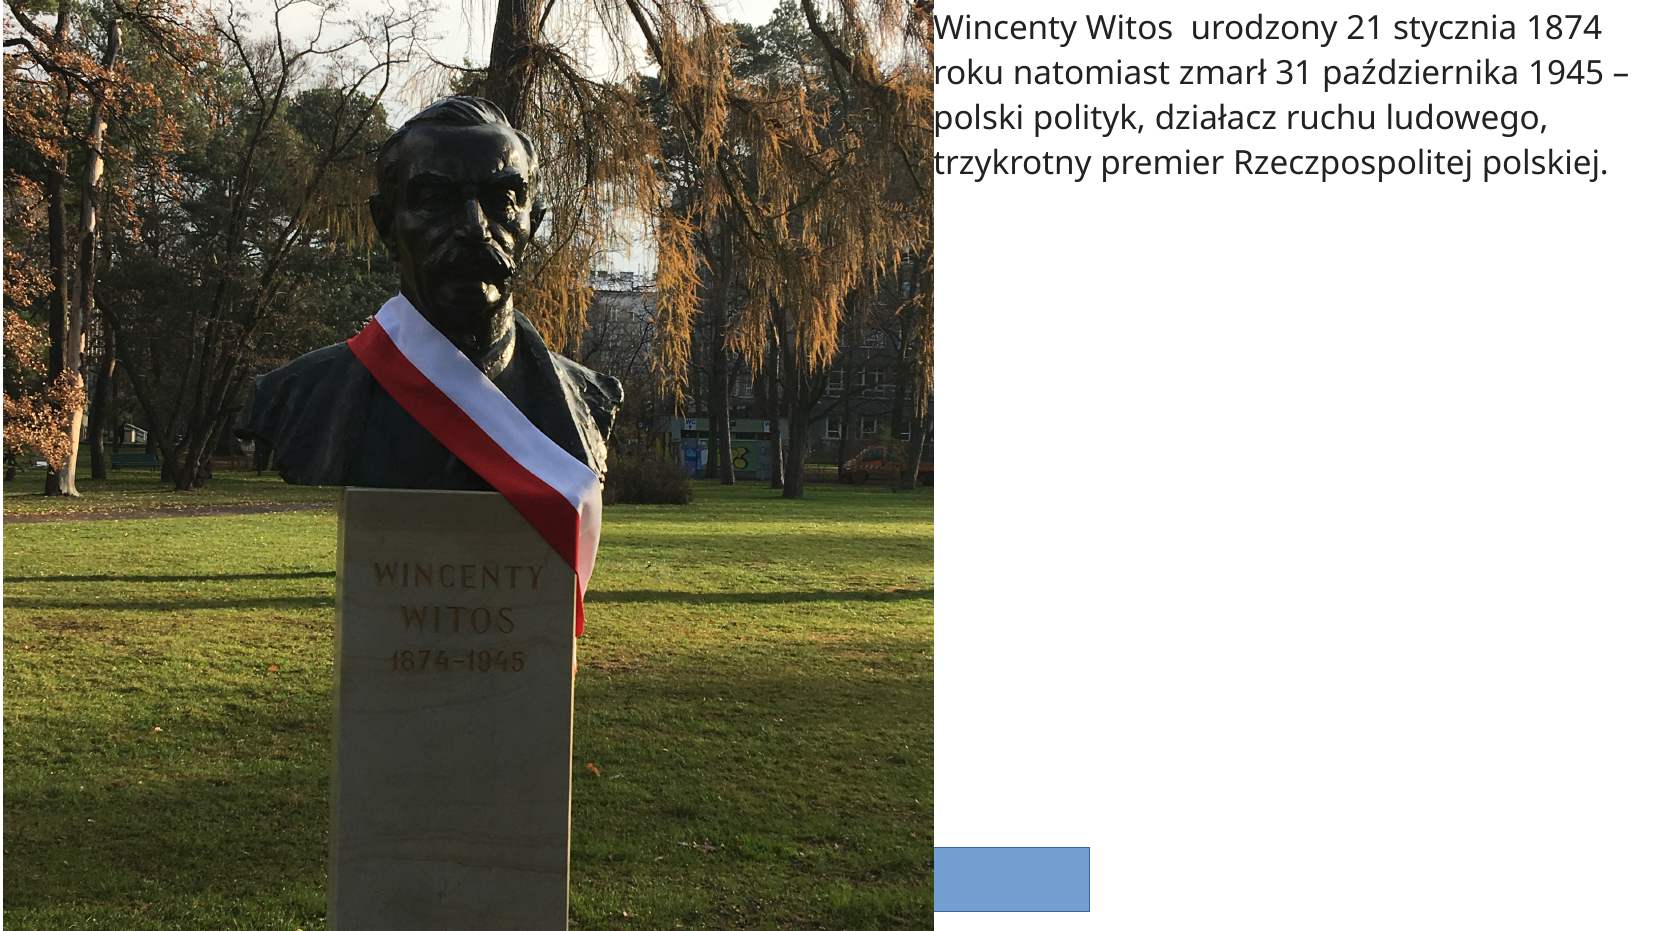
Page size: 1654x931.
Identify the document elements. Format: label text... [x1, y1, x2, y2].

picture [3, 0, 934, 931]
list Wincenty Witos urodzony 21 stycznia 1874 roku natomiast zmarł 31 października 1945 – polski polityk, działacz ruchu ludowego, trzykrotny premier Rzeczpospolitej polskiej. [934, 3, 1654, 931]
